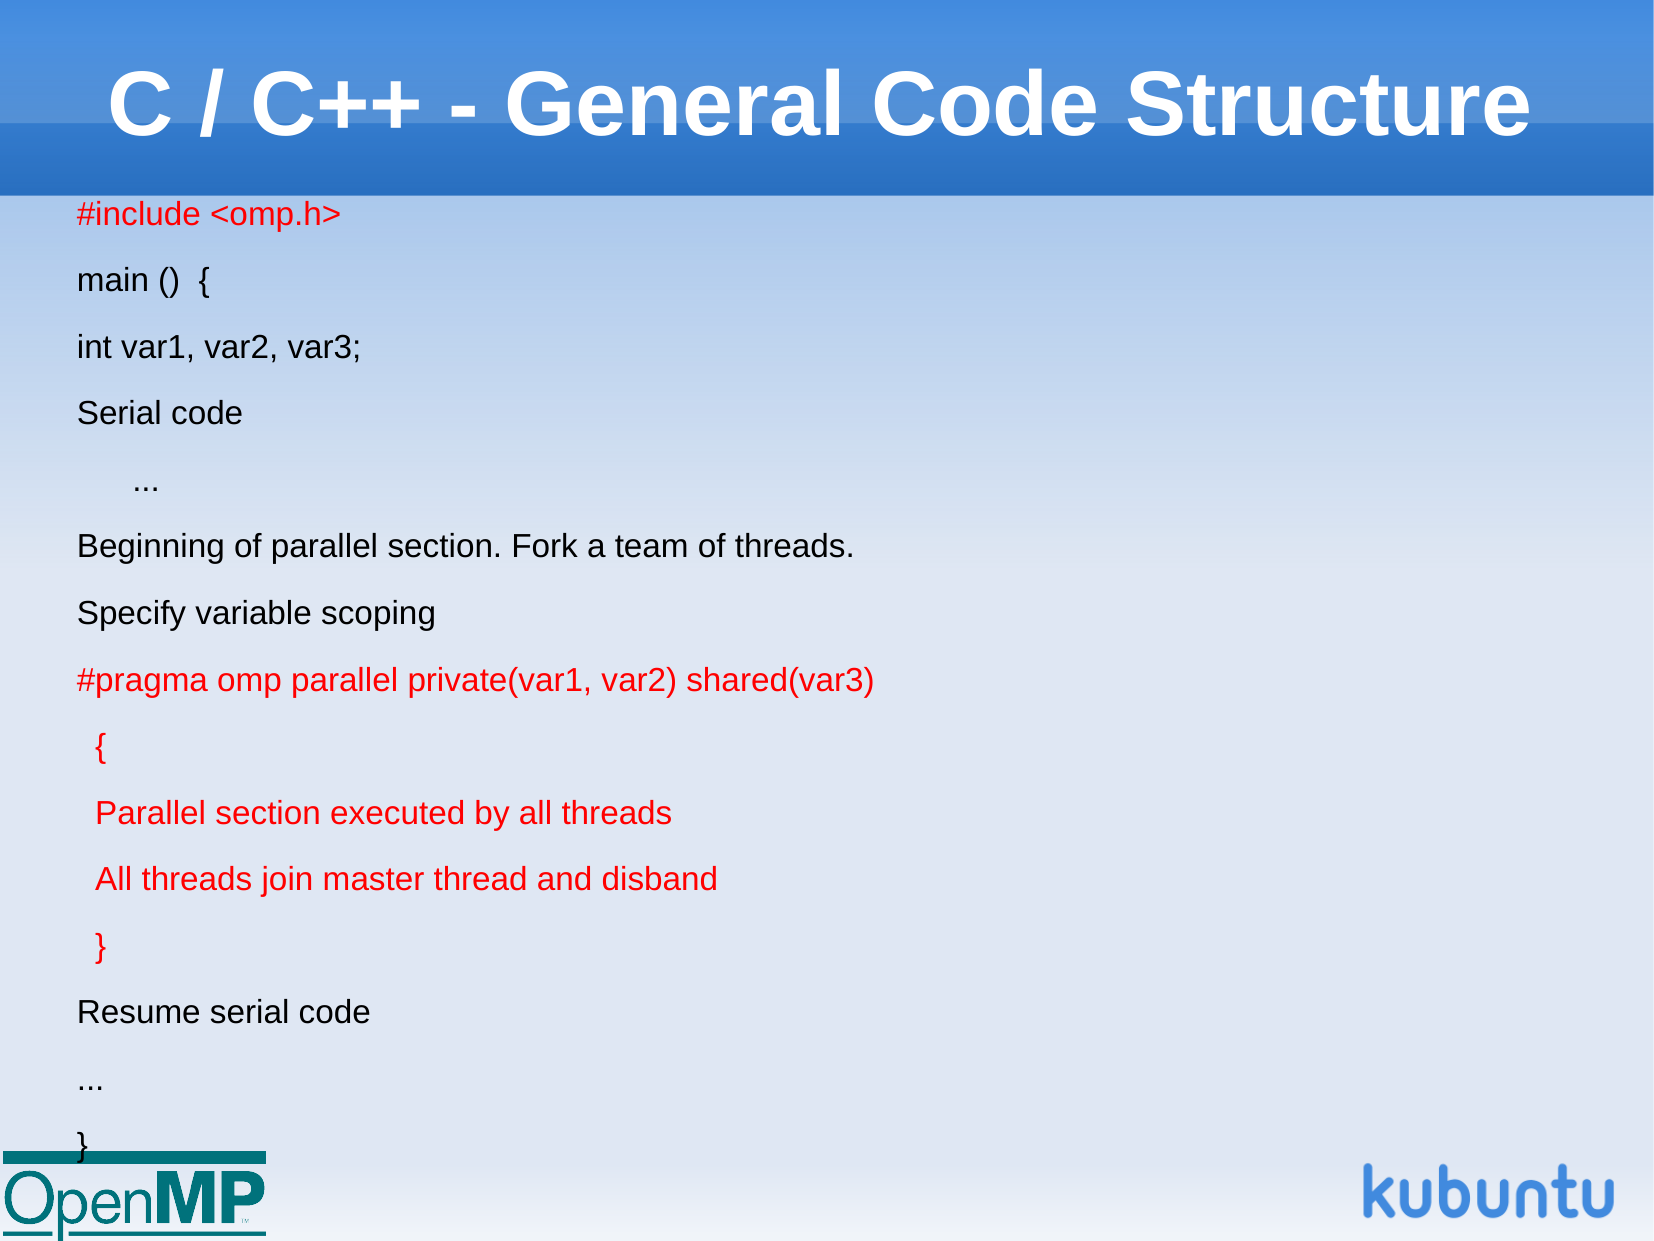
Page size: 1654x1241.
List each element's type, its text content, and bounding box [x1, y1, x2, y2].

list #include <omp.h> main () { int var1, var2, var3; Serial code ... Beginning of parallel section. Fork a team of threads. Specify variable scoping #pragma omp parallel private(var1, var2) shared(var3) { Parallel section executed by all threads All threads join master thread and disband } Resume serial code ... } [59, 195, 1548, 1187]
picture [0, 0, 1654, 1241]
title C / C++ - General Code Structure [76, 0, 1565, 211]
